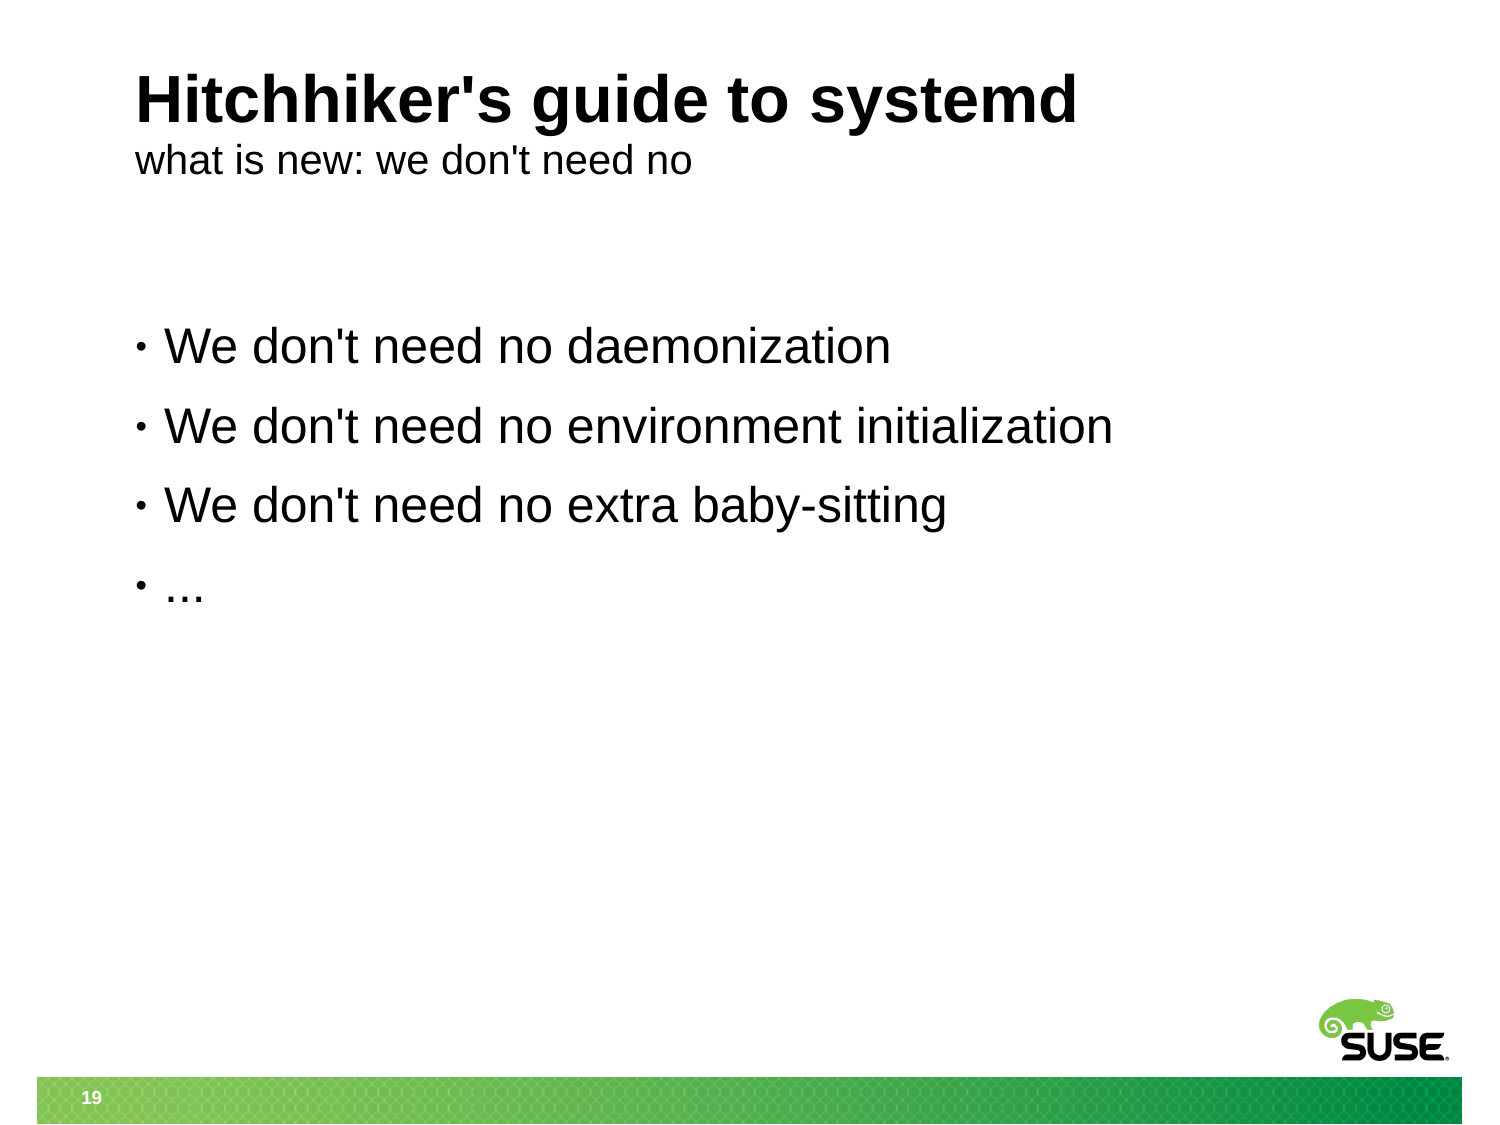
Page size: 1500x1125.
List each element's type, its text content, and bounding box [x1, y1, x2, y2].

picture [37, 1077, 1462, 1124]
title Hitchhiker's guide to systemd what is new: we don't need no [135, 41, 1372, 204]
picture [1319, 999, 1449, 1061]
list We don't need no daemonization We don't need no environment initialization We don't need no extra baby-sitting ... [135, 238, 1372, 982]
